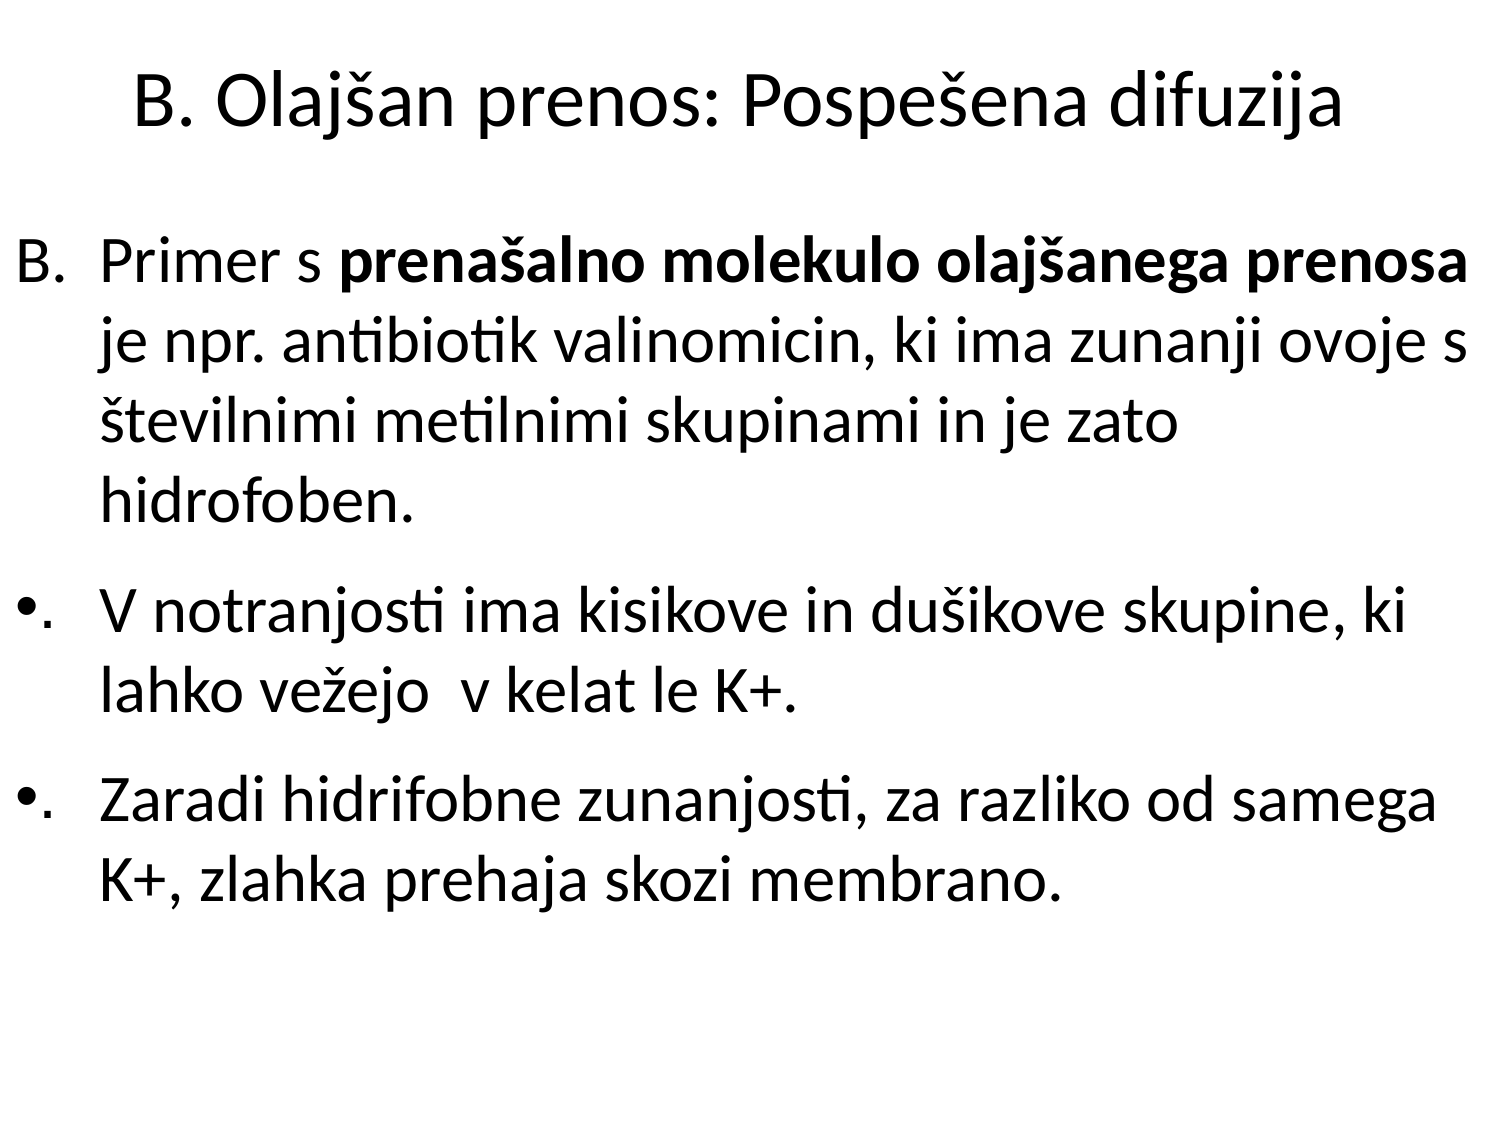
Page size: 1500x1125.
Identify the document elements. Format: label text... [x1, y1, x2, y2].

title B. Olajšan prenos: Pospešena difuzija [64, 0, 1415, 188]
list Primer s prenašalno molekulo olajšanega prenosa je npr. antibiotik valinomicin, ki ima zunanji ovoje s številnimi metilnimi skupinami in je zato hidrofoben. V notranjosti ima kisikove in dušikove skupine, ki lahko vežejo v kelat le K+. Zaradi hidrifobne zunanjosti, za razliko od samega K+, zlahka prehaja skozi membrano. [0, 208, 1500, 1125]
